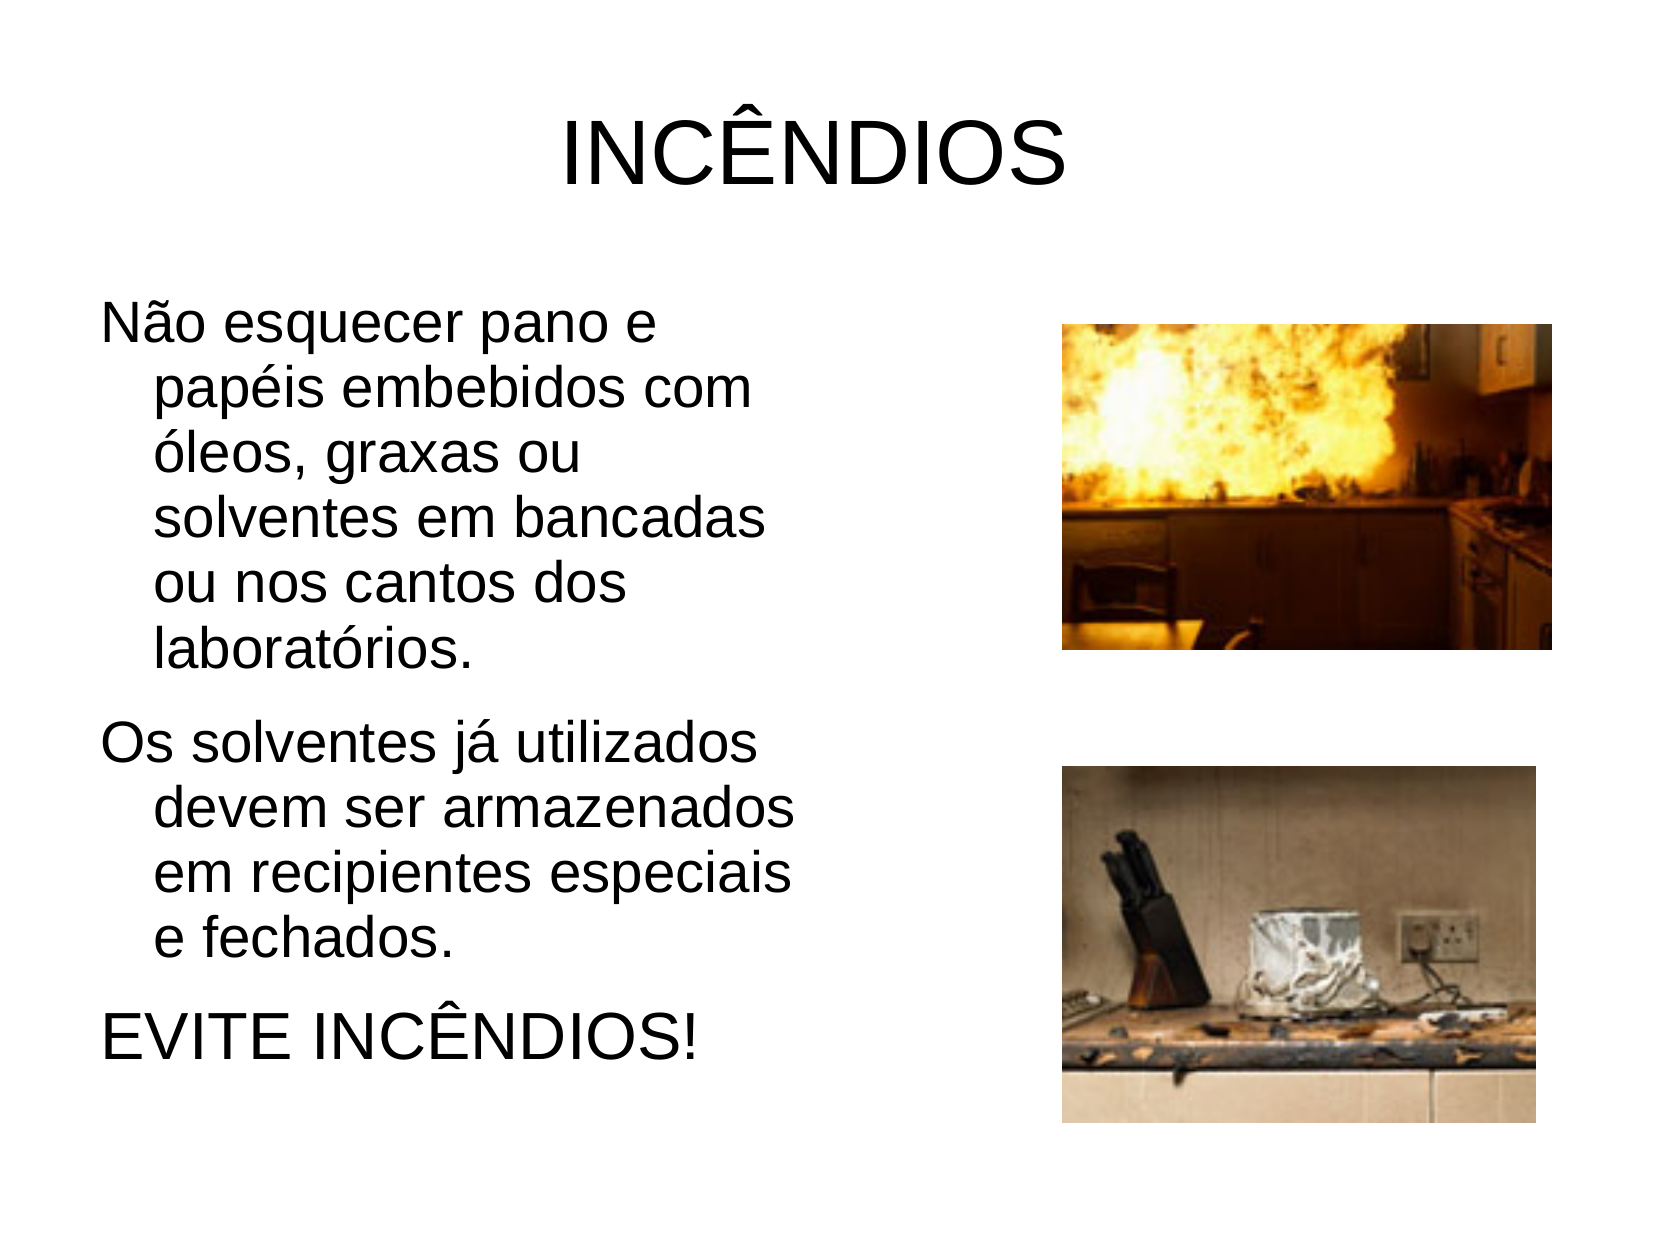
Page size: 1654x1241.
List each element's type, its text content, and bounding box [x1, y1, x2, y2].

list Não esquecer pano e papéis embebidos com óleos, graxas ou solventes em bancadas ou nos cantos dos laboratórios. Os solventes já utilizados devem ser armazenados em recipientes especiais e fechados. EVITE INCÊNDIOS! [82, 290, 809, 1137]
picture [1062, 324, 1552, 650]
picture [1062, 766, 1536, 1123]
title INCÊNDIOS [82, 49, 1571, 257]
